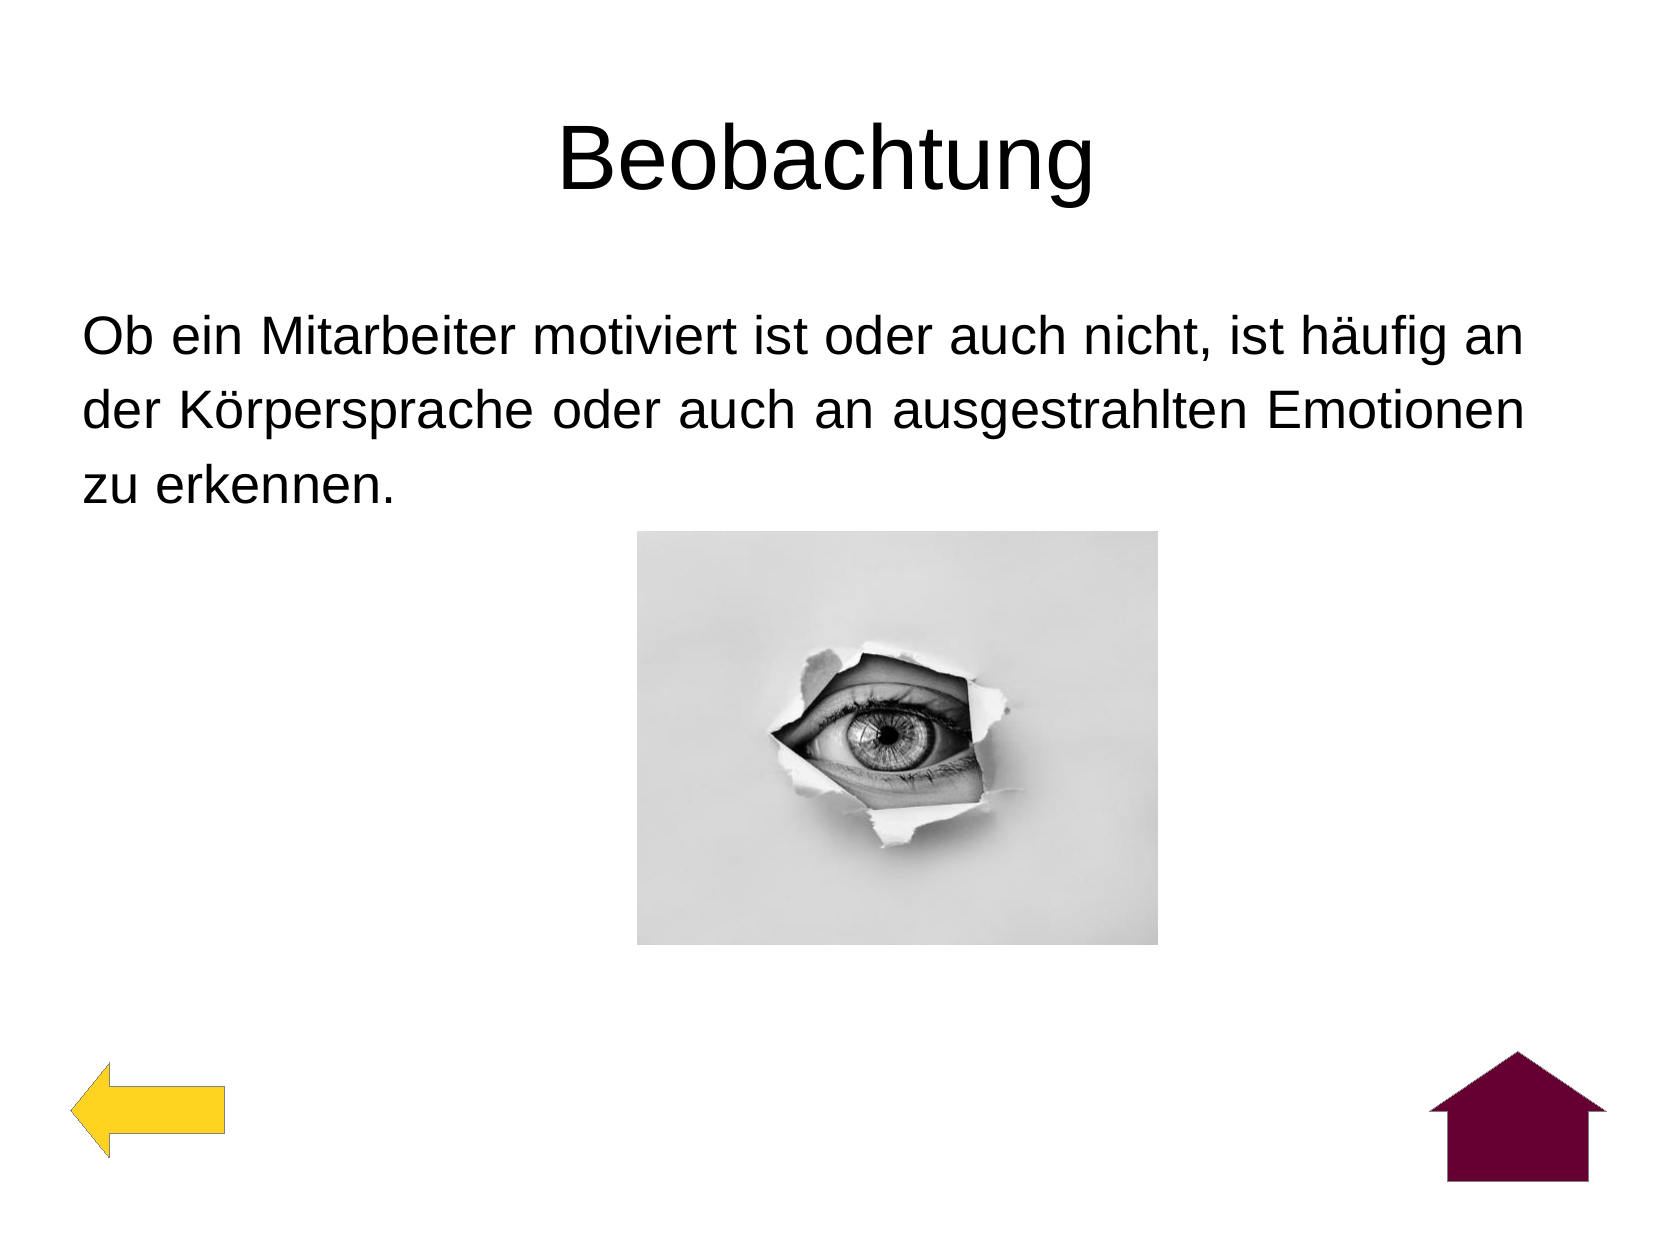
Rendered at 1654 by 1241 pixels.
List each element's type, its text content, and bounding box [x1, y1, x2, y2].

title Beobachtung [82, 49, 1571, 257]
text_box [1429, 1051, 1607, 1182]
picture [637, 531, 1158, 945]
list Ob ein Mitarbeiter motiviert ist oder auch nicht, ist häufig an der Körpersprache oder auch an ausgestrahlten Emotionen zu erkennen. [82, 290, 1571, 1109]
text_box [70, 1062, 225, 1158]
